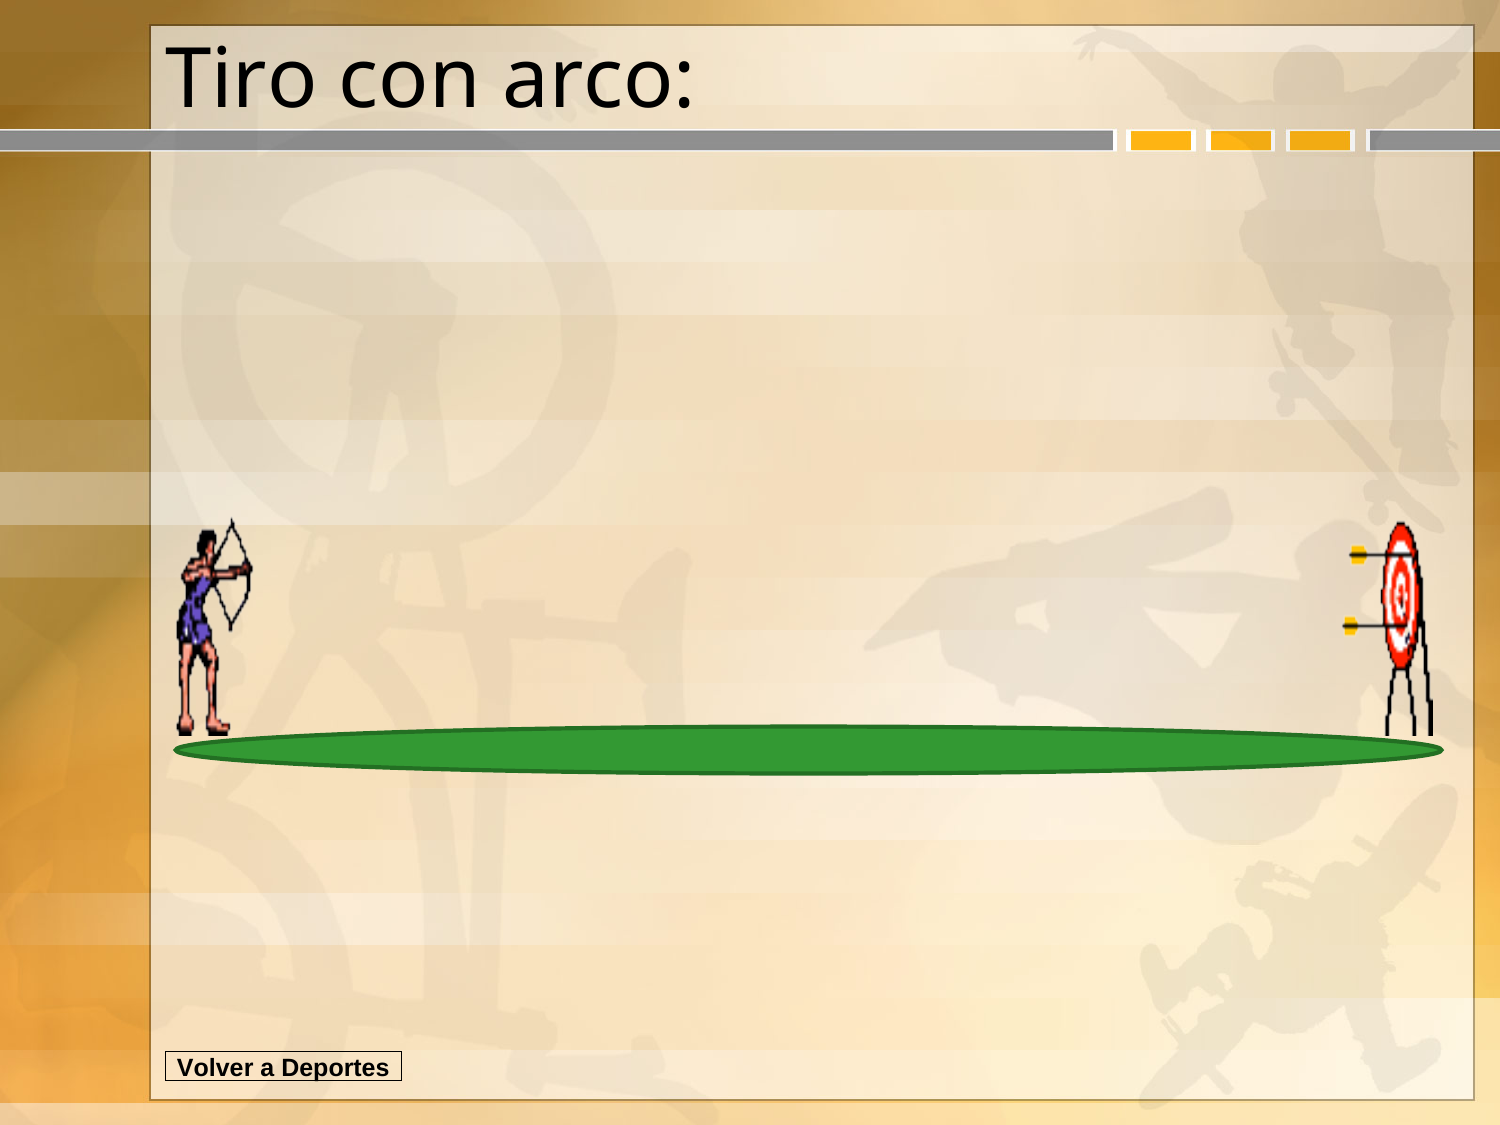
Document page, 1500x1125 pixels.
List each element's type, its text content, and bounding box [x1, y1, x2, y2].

text_box Volver a Deportes [165, 1051, 402, 1081]
picture [0, 0, 1500, 1125]
text_box [152, 515, 1442, 774]
title Tiro con arco: [149, 0, 1463, 151]
